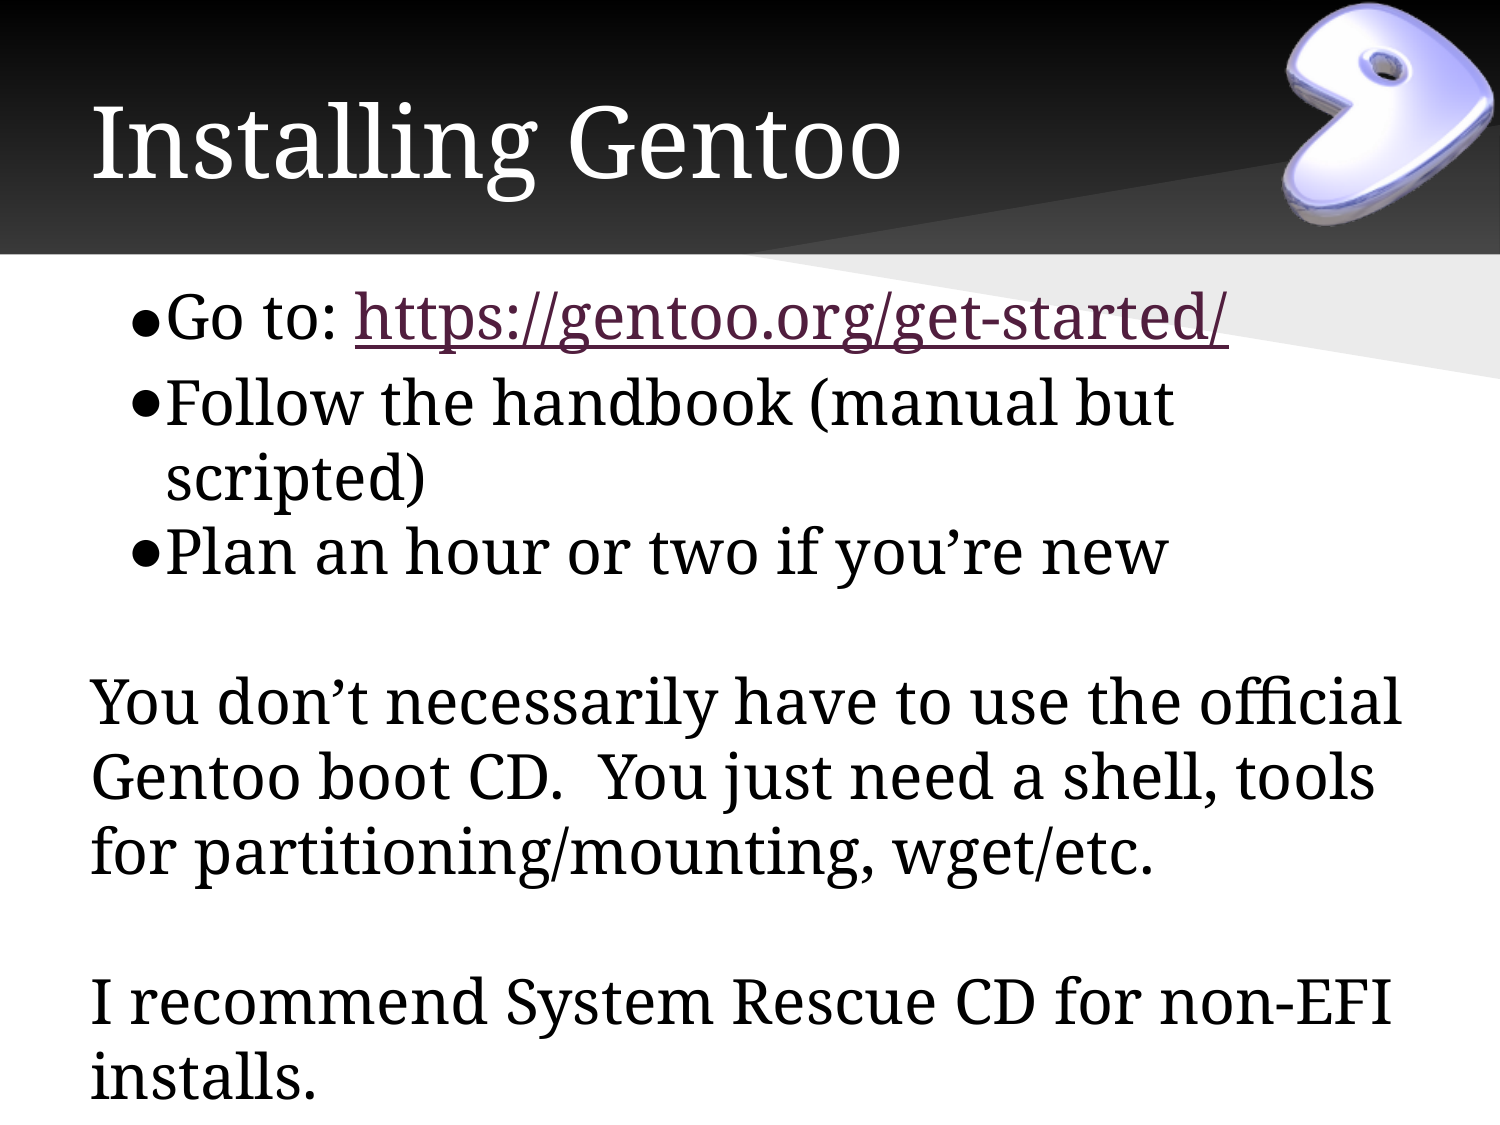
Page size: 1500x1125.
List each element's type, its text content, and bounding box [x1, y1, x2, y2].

picture [1271, 0, 1500, 233]
list Go to: https://gentoo.org/get-started/ Follow the handbook (manual but scripted) Plan an hour or two if you’re new You don’t necessarily have to use the official Gentoo boot CD. You just need a shell, tools for partitioning/mounting, wget/etc. I recommend System Rescue CD for non-EFI installs. [75, 262, 1425, 1078]
title Installing Gentoo [75, 45, 1425, 233]
